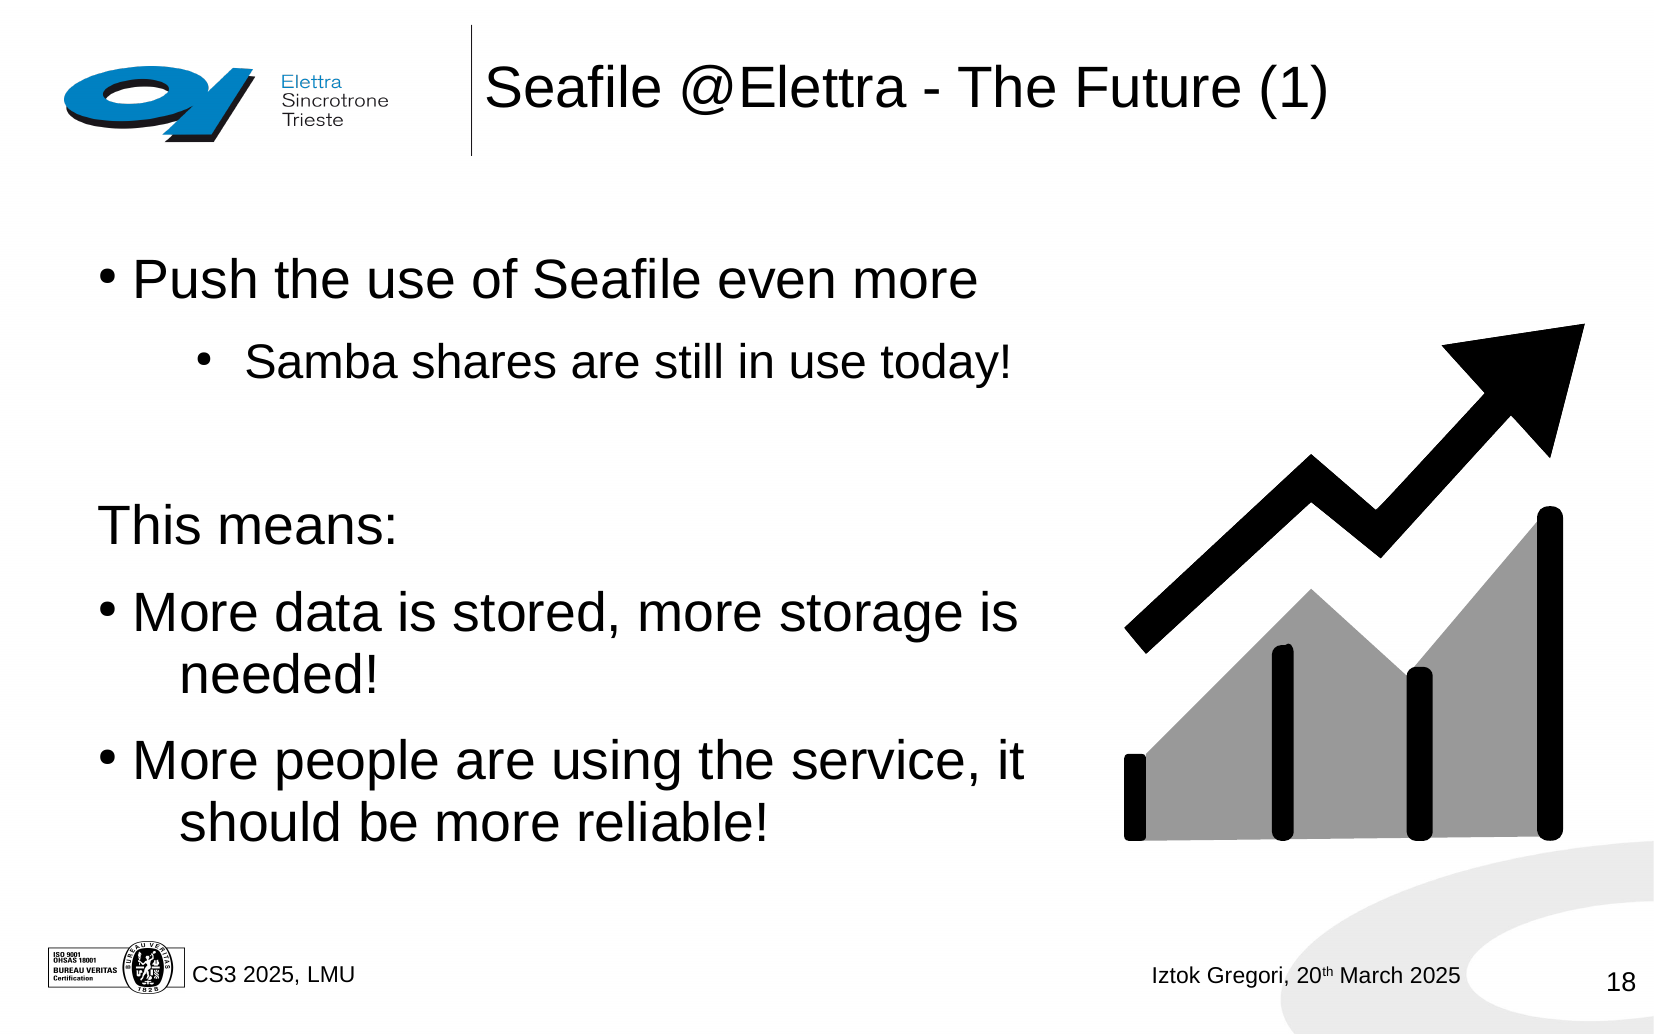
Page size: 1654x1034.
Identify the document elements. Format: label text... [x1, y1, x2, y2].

list Push the use of Seafile even more Samba shares are still in use today! This means: More data is stored, more storage is needed! More people are using the service, it should be more reliable! [82, 241, 1075, 924]
title Seafile @Elettra - The Future (1) [484, 24, 1583, 153]
text_box <number> [1606, 967, 1654, 1000]
picture [0, 5, 1654, 1034]
